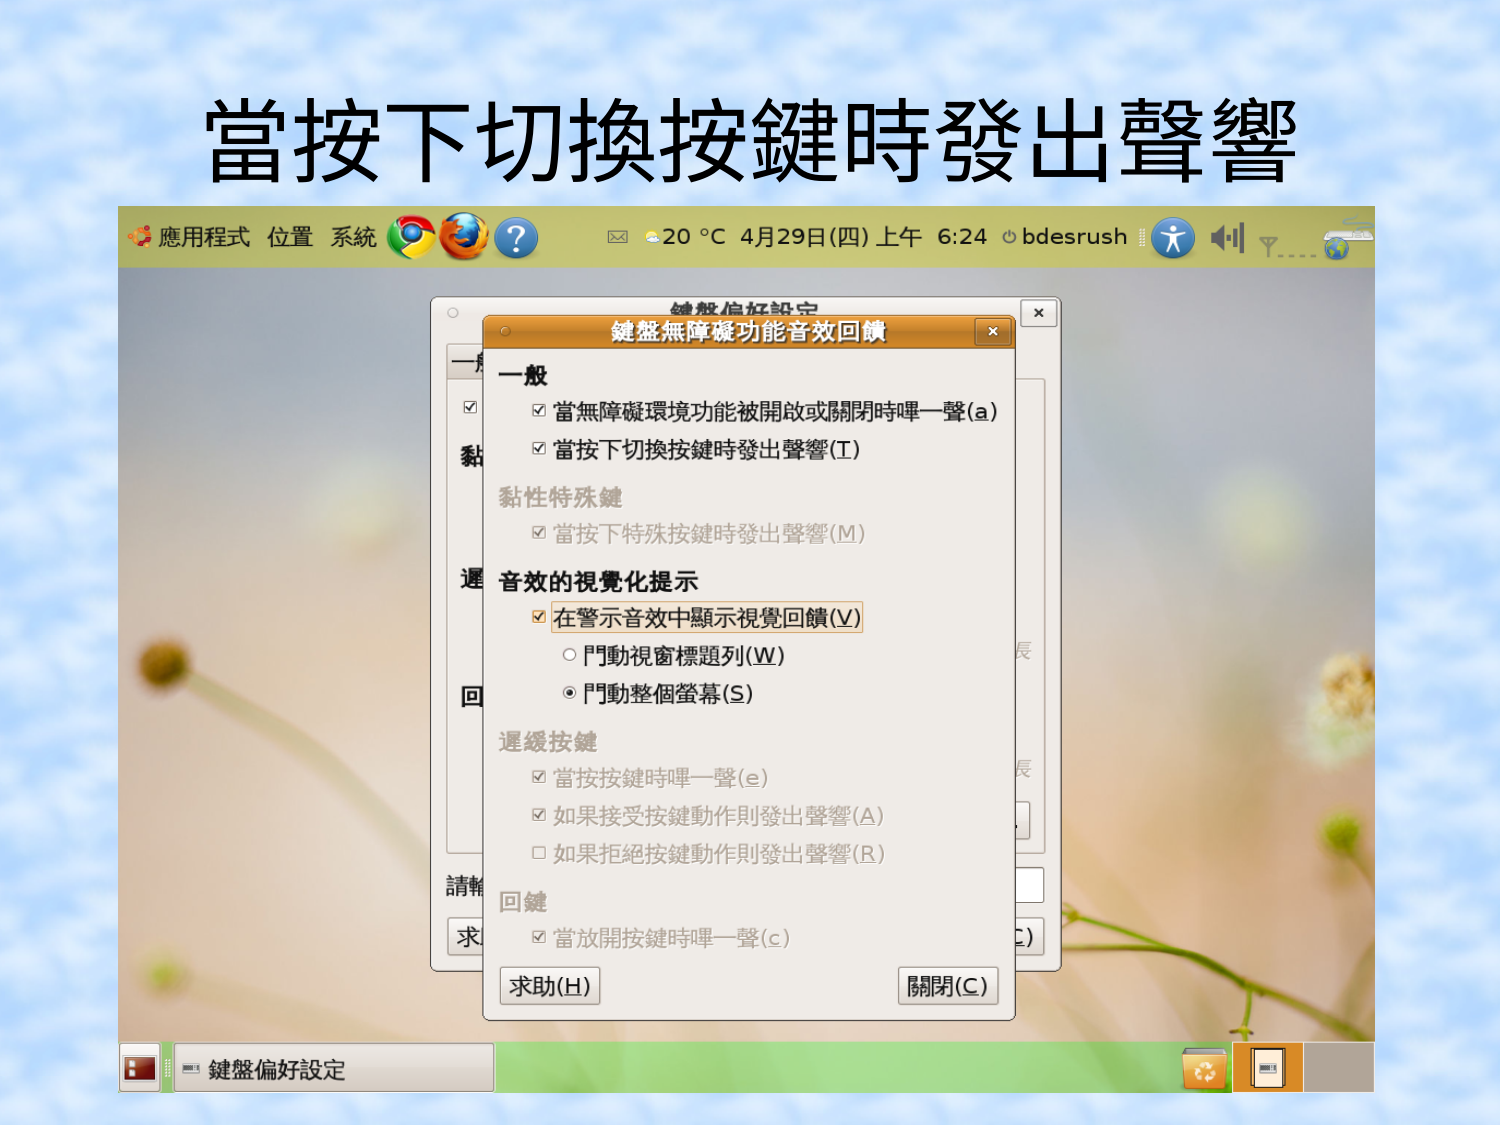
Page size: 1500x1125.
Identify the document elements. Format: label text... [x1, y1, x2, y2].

title 當按下切換按鍵時發出聲響 [75, 20, 1425, 257]
picture [0, 0, 1500, 1125]
